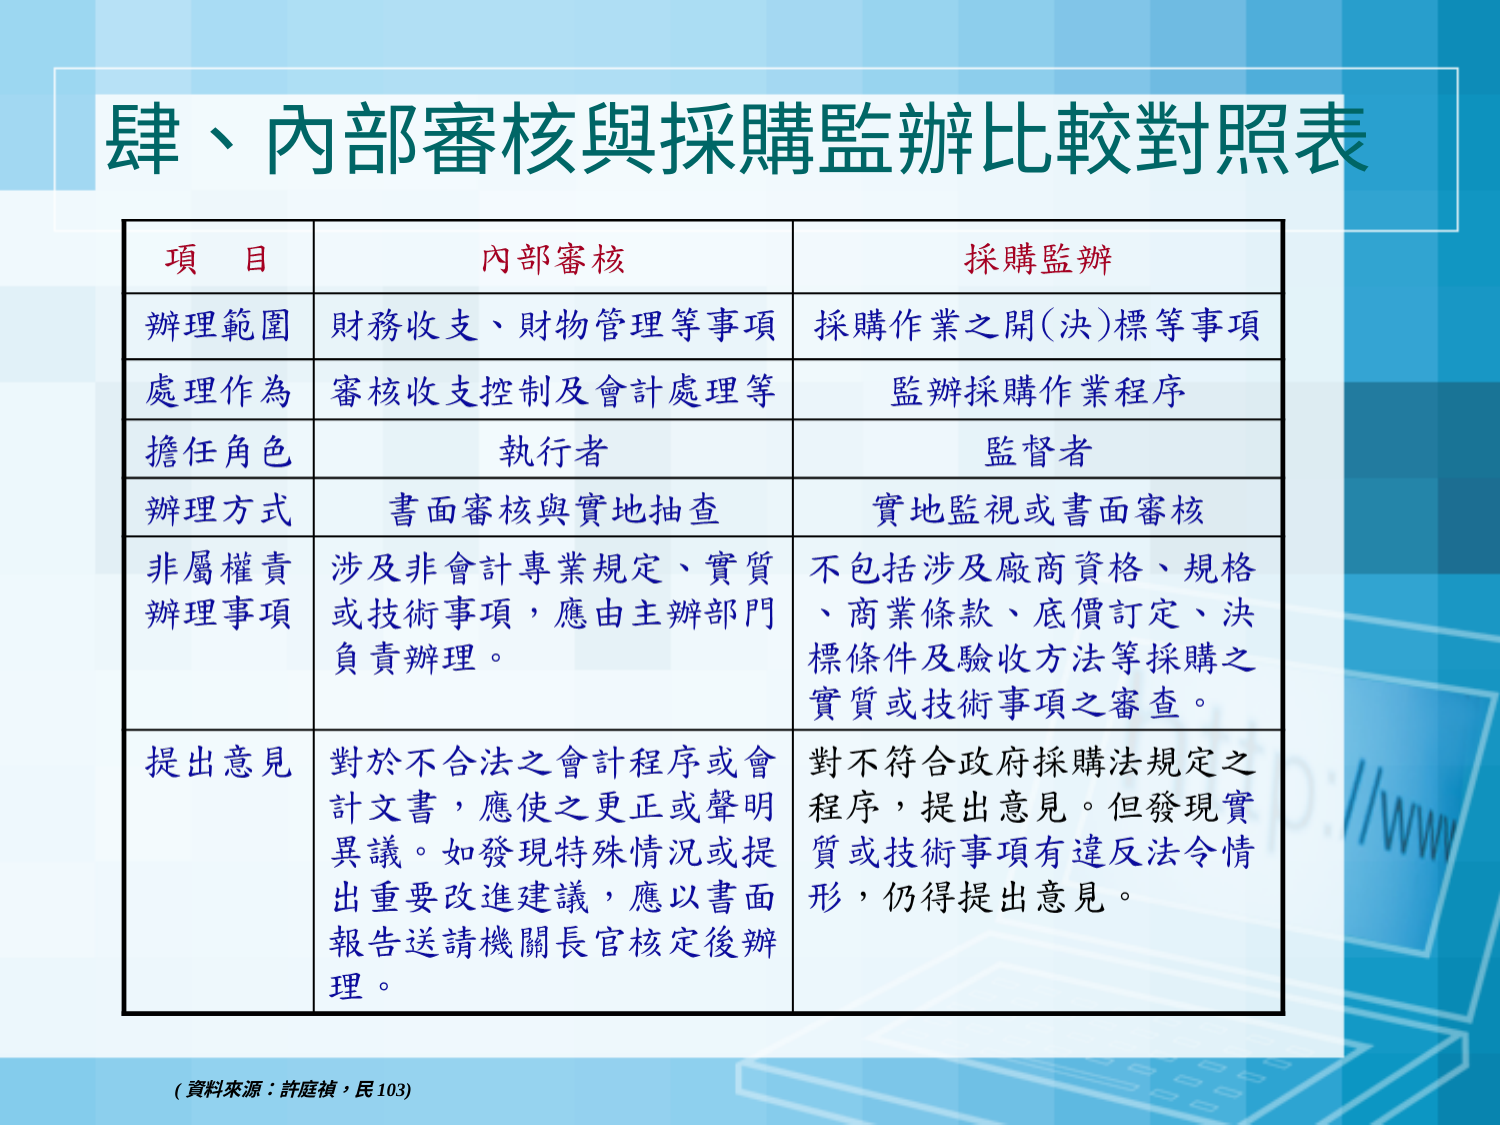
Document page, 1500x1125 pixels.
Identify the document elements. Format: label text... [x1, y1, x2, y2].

text_box (資料來源：許庭禎，民103) [159, 1070, 774, 1109]
title 肆、內部審核與採購監辦比較對照表 [88, 90, 1402, 203]
picture [120, 219, 1286, 1031]
